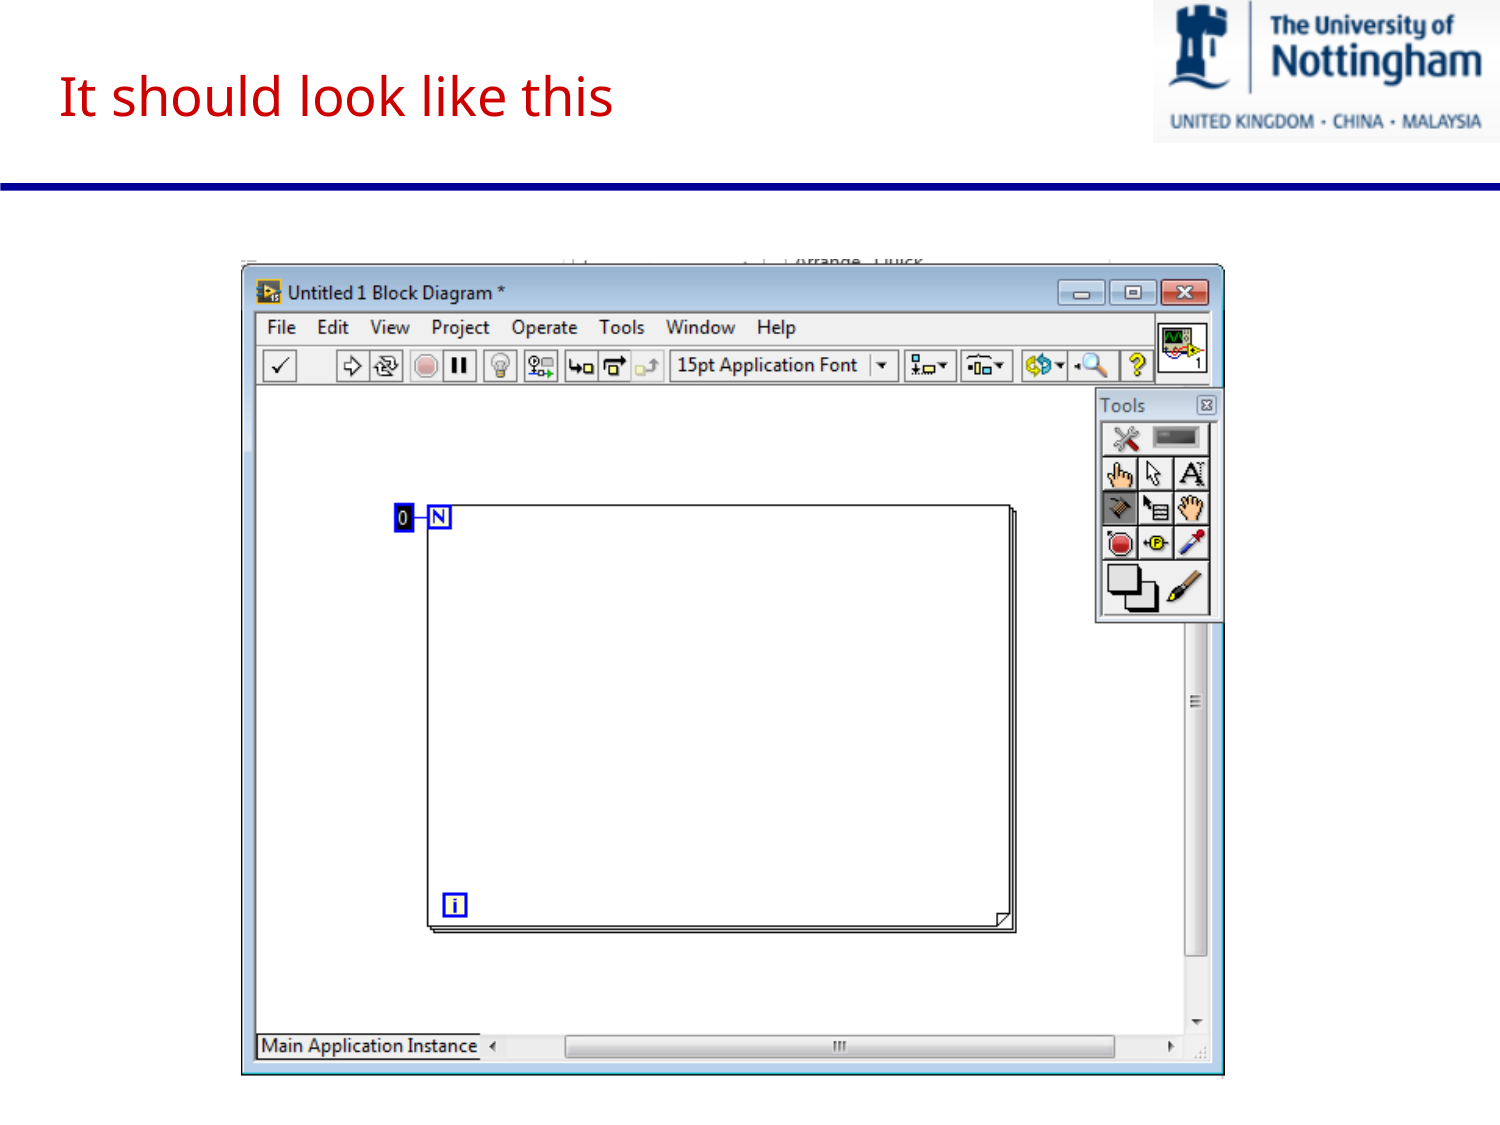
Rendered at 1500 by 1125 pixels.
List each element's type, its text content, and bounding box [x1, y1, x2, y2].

title It should look like this [59, 50, 1297, 141]
picture [1153, 0, 1500, 143]
picture [241, 259, 1225, 1079]
